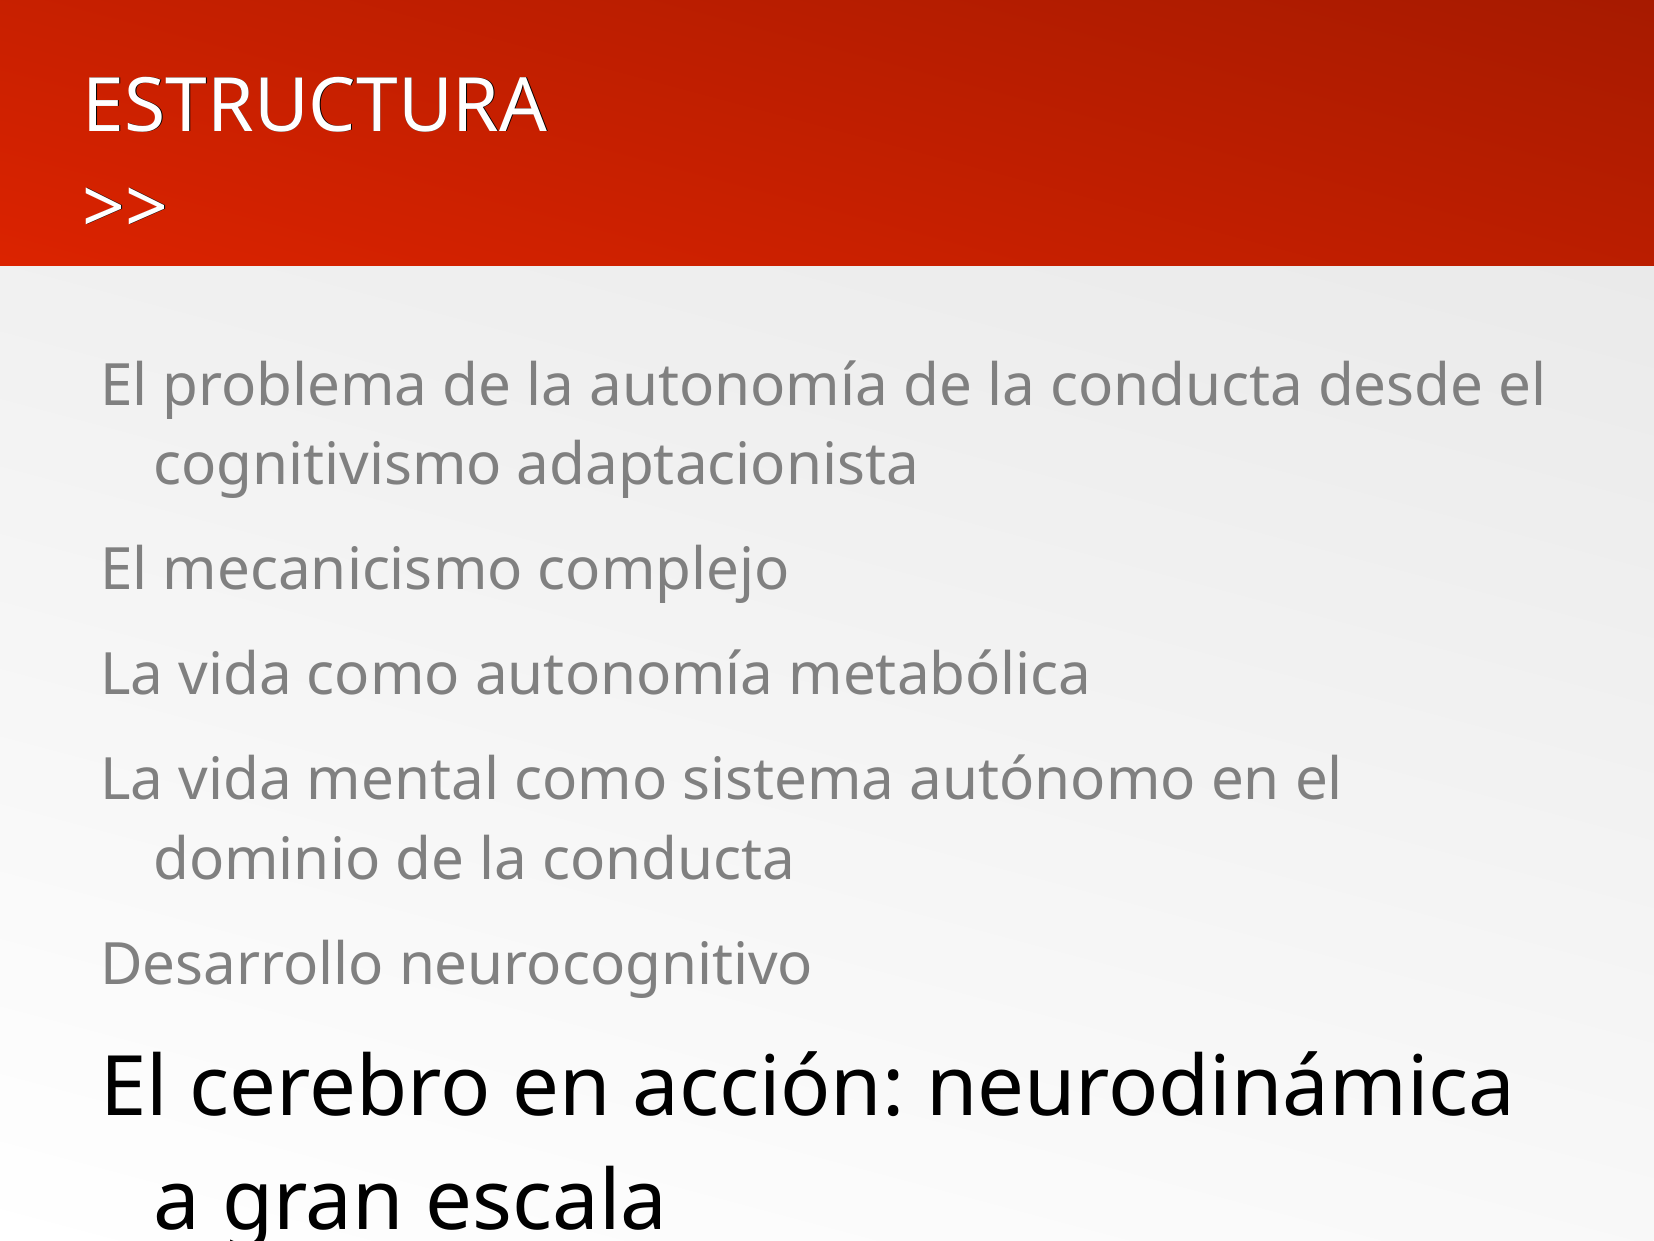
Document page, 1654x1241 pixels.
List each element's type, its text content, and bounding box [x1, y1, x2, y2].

text_box [0, 0, 1654, 266]
title ESTRUCTURA >> [82, 49, 1571, 257]
list El problema de la autonomía de la conducta desde el cognitivismo adaptacionista El mecanicismo complejo La vida como autonomía metabólica La vida mental como sistema autónomo en el dominio de la conducta Desarrollo neurocognitivo El cerebro en acción: neurodinámica a gran escala Hacia un marco minimalista [82, 343, 1571, 1162]
